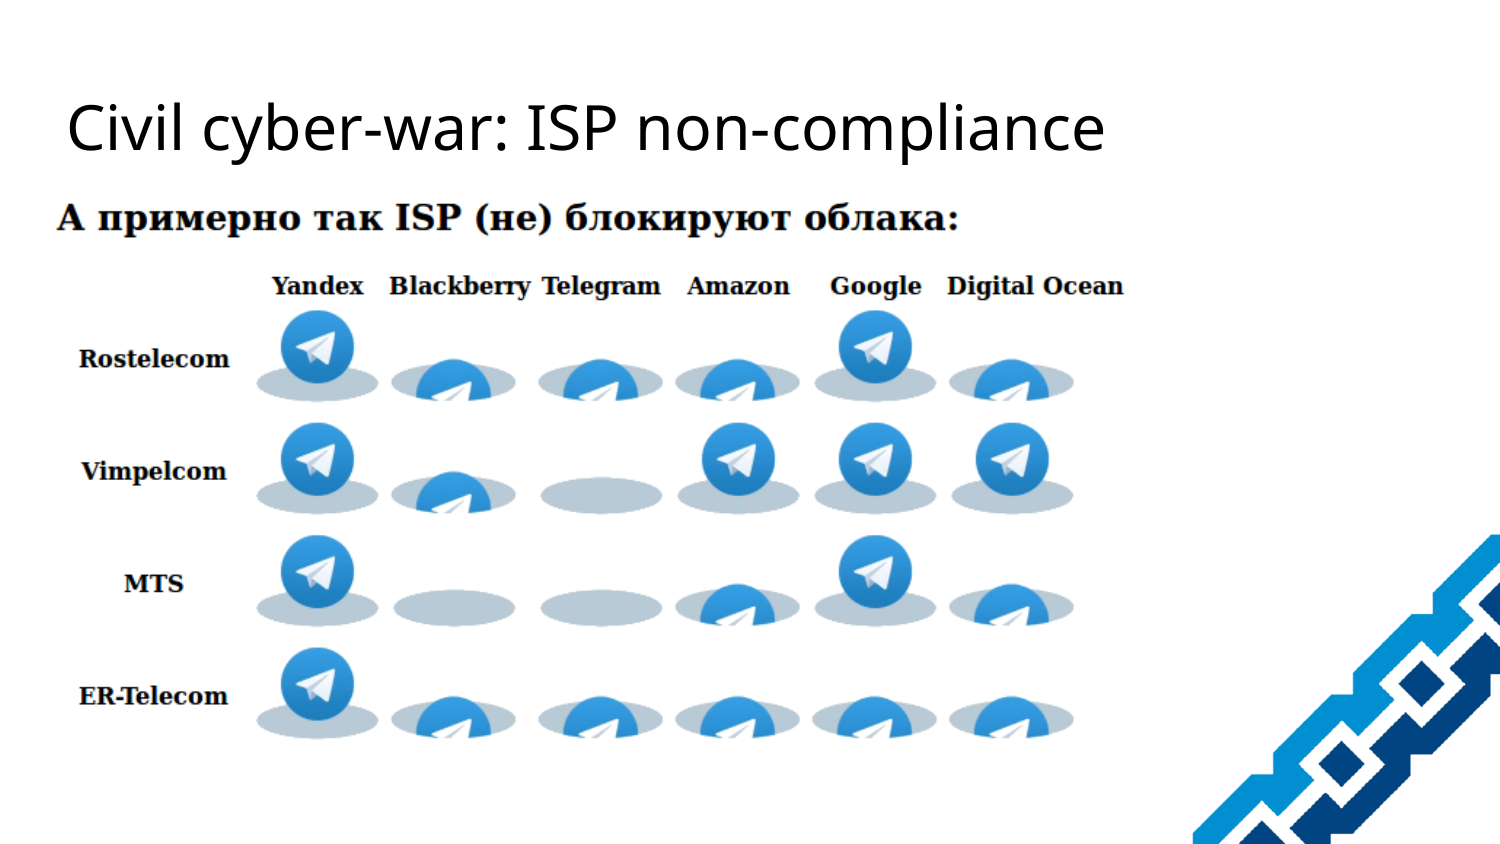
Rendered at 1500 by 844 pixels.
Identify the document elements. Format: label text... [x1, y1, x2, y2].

picture [1220, 564, 1500, 844]
picture [0, 0, 1500, 844]
title Civil cyber-war: ISP non-compliance [51, 72, 1449, 167]
